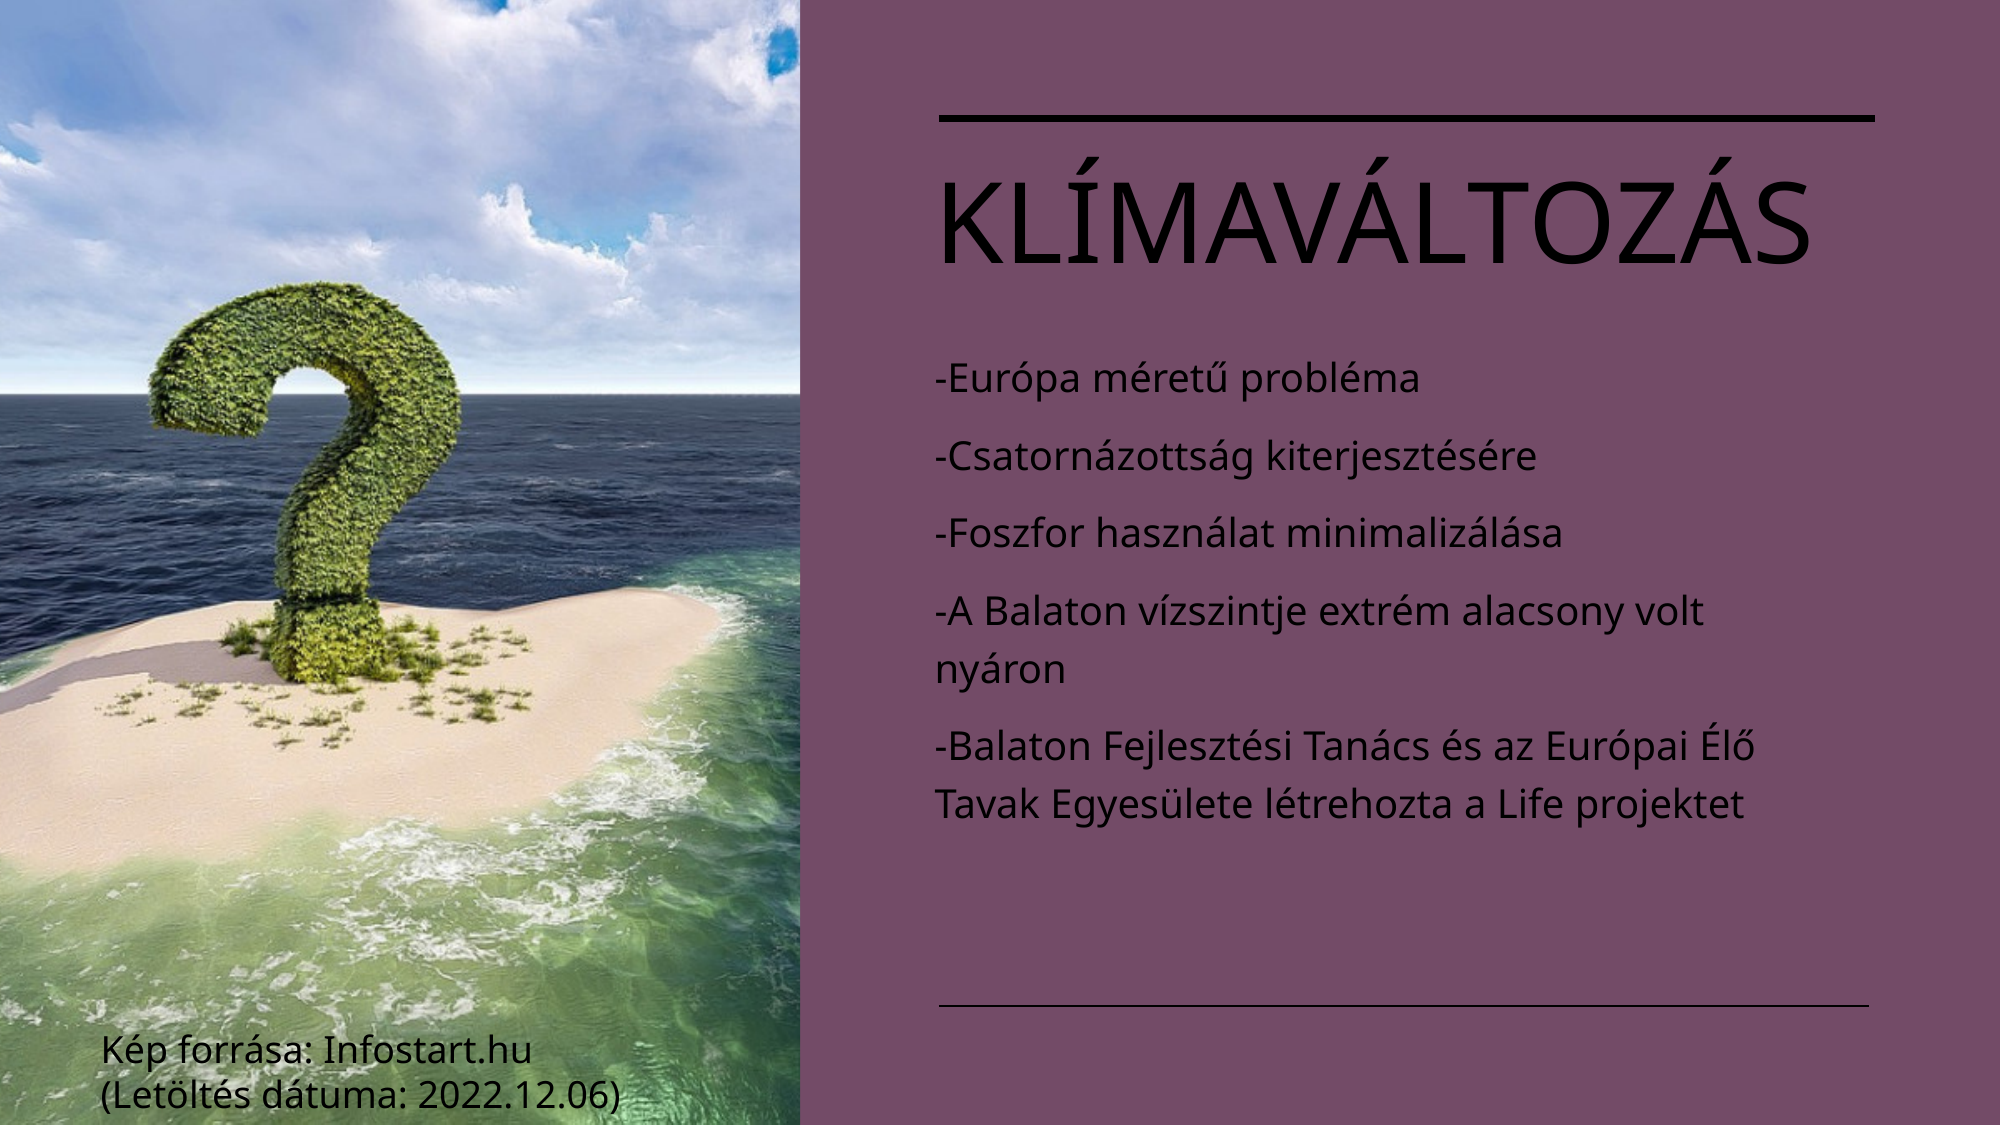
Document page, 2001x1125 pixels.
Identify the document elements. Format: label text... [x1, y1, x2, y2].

subtitle -Európa méretű probléma -Csatornázottság kiterjesztésére -Foszfor használat minimalizálása -A Balaton vízszintje extrém alacsony volt nyáron -Balaton Fejlesztési Tanács és az Európai Élő Tavak Egyesülete létrehozta a Life projektet [919, 296, 1795, 834]
text_box Kép forrása: Infostart.hu (Letöltés dátuma: 2022.12.06) [85, 1018, 637, 1125]
text_box [801, 0, 2000, 1125]
picture [0, 0, 801, 1125]
title Klímaváltozás [919, 143, 1876, 779]
